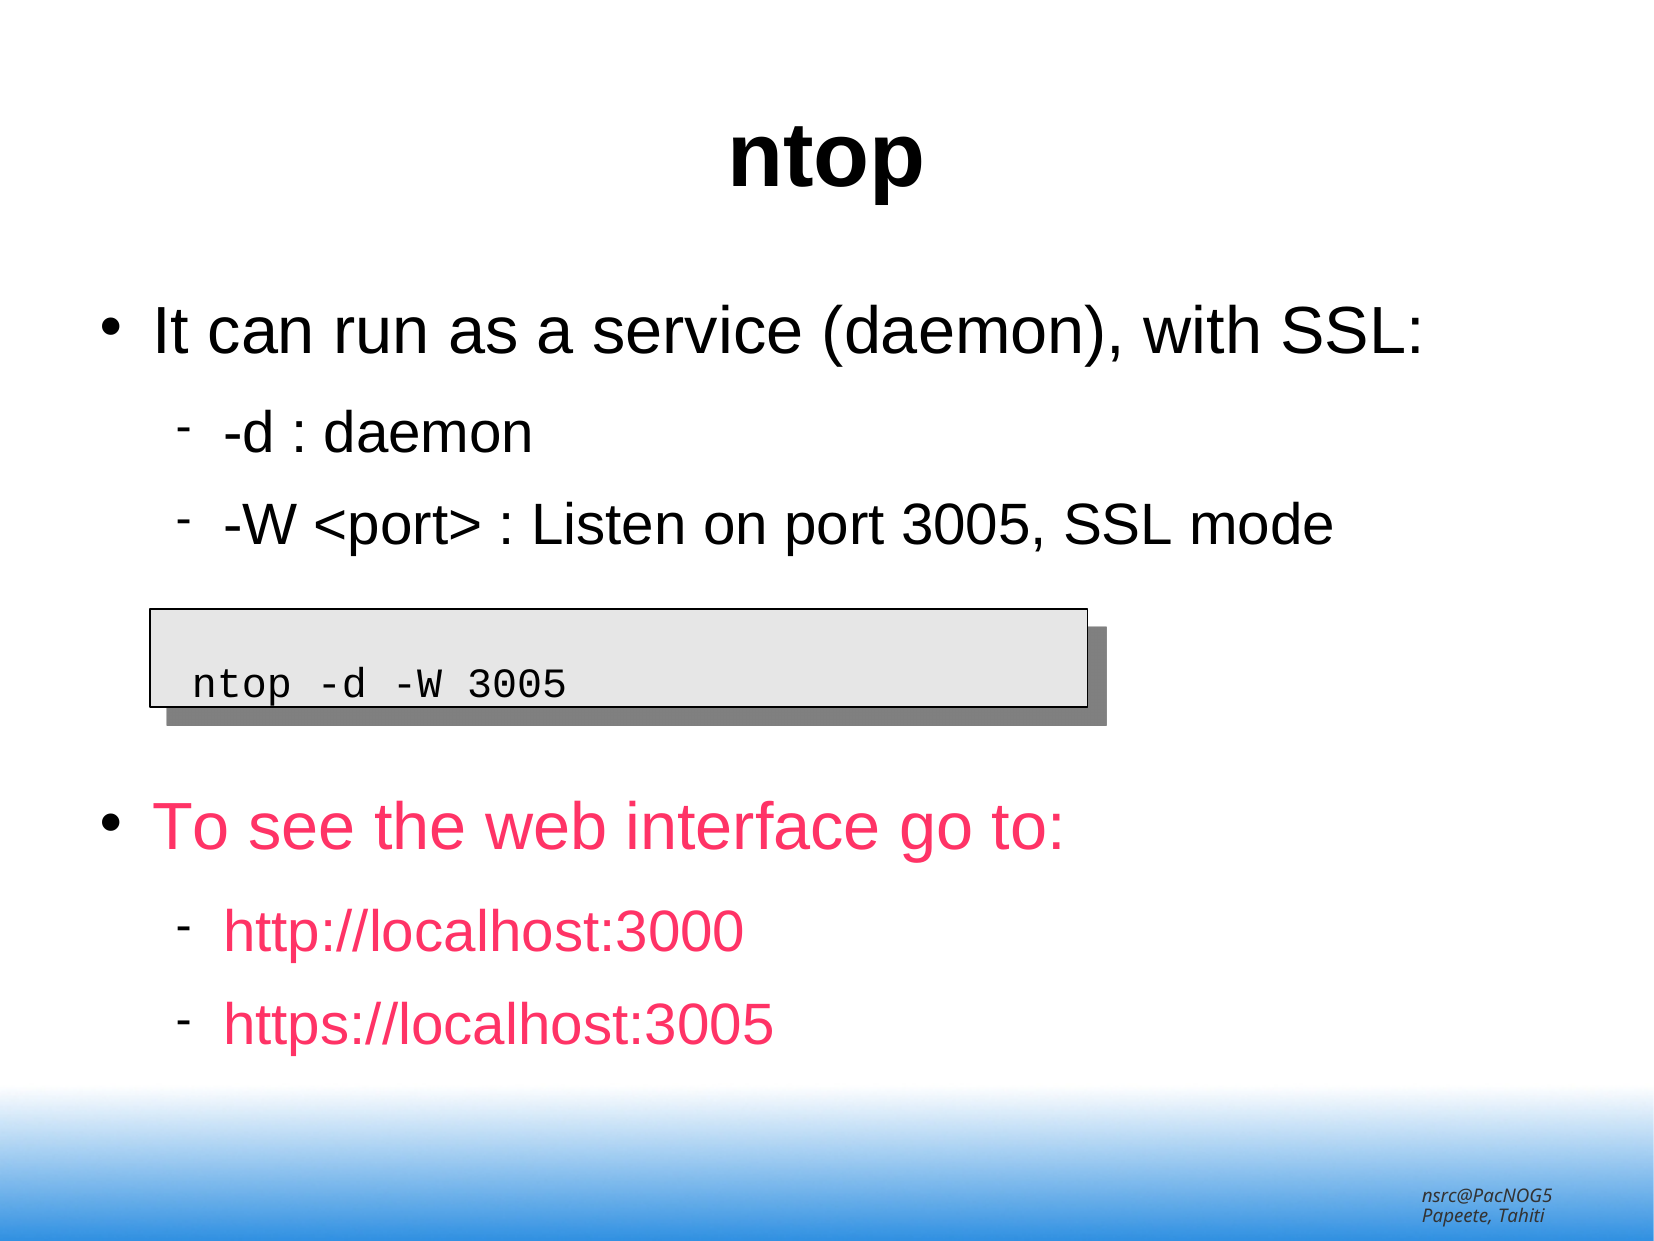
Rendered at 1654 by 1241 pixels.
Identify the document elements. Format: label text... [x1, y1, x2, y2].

text_box ntop -d -W 3005 [149, 609, 1088, 707]
picture [0, 1083, 1654, 1241]
list It can run as a service (daemon), with SSL: -d : daemon -W <port> : Listen on port 3005, SSL mode To see the web interface go to: http://localhost:3000 https://localhost:3005 [82, 290, 1571, 1093]
title ntop [82, 49, 1571, 257]
